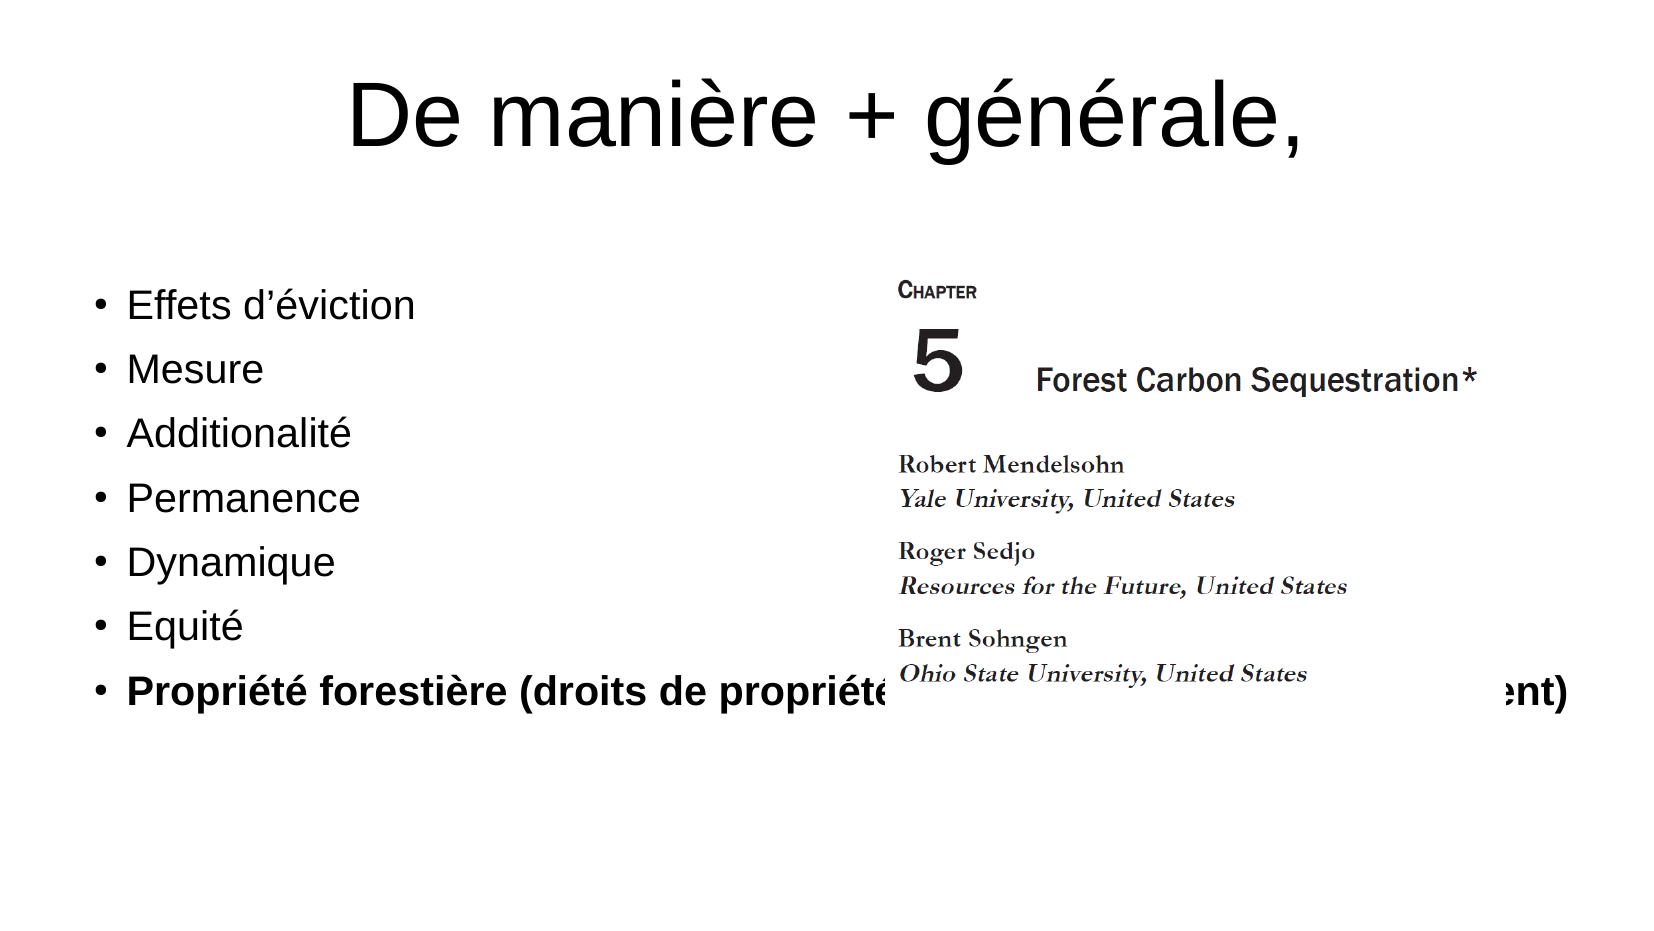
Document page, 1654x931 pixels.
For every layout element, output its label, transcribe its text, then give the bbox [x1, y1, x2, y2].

picture [885, 265, 1506, 739]
list Effets d’éviction Mesure Additionalité Permanence Dynamique Equité Propriété forestière (droits de propriété dans les pays en développement) [82, 217, 1571, 758]
title De manière + générale, [82, 37, 1571, 193]
